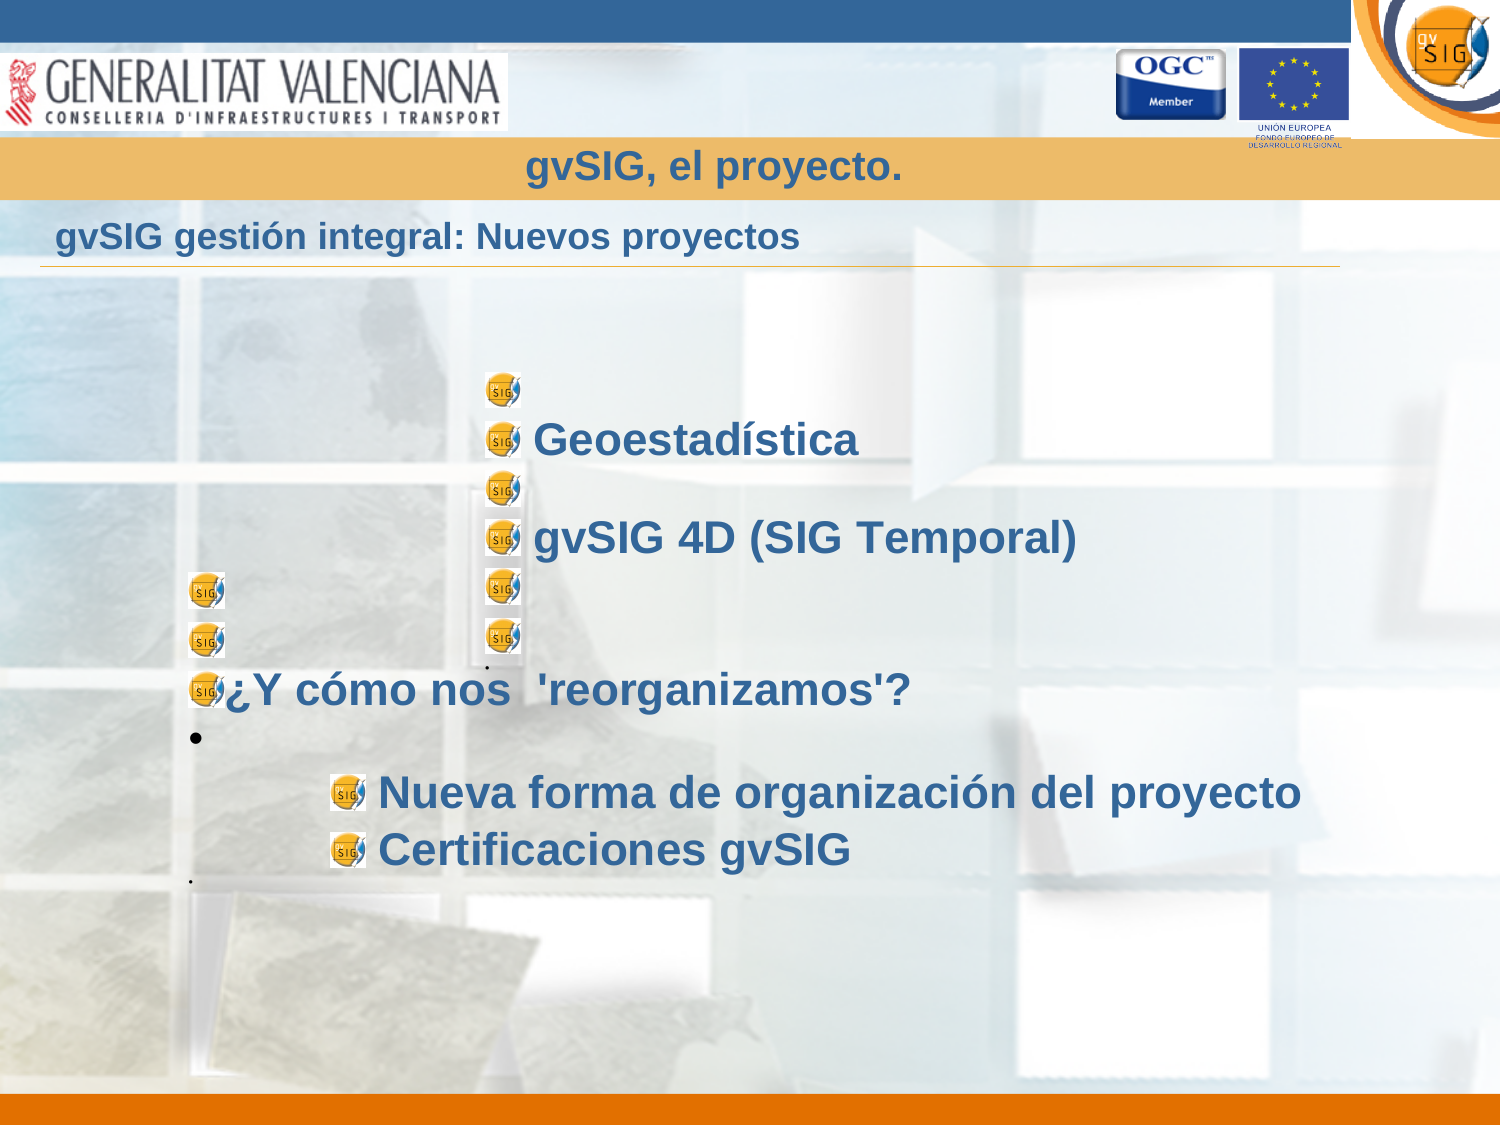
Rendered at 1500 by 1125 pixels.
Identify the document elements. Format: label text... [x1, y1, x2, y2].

picture [330, 774, 366, 811]
text_box gvSIG gestión integral: Nuevos proyectos [40, 210, 1033, 275]
picture [485, 519, 521, 556]
picture [188, 572, 225, 609]
text_box gvSIG, el proyecto. [0, 137, 1429, 207]
picture [485, 372, 521, 408]
picture [330, 832, 366, 868]
picture [485, 421, 521, 458]
picture [0, 53, 508, 131]
picture [1116, 49, 1226, 120]
picture [188, 622, 225, 658]
picture [485, 470, 521, 507]
picture [188, 671, 225, 708]
picture [1237, 0, 1500, 139]
text_box Geoestadística gvSIG 4D (SIG Temporal) [470, 357, 1093, 557]
text_box ¿Y cómo nos 'reorganizamos'? Nueva forma de organización del proyecto Certificaciones gvSIG [174, 557, 1390, 898]
